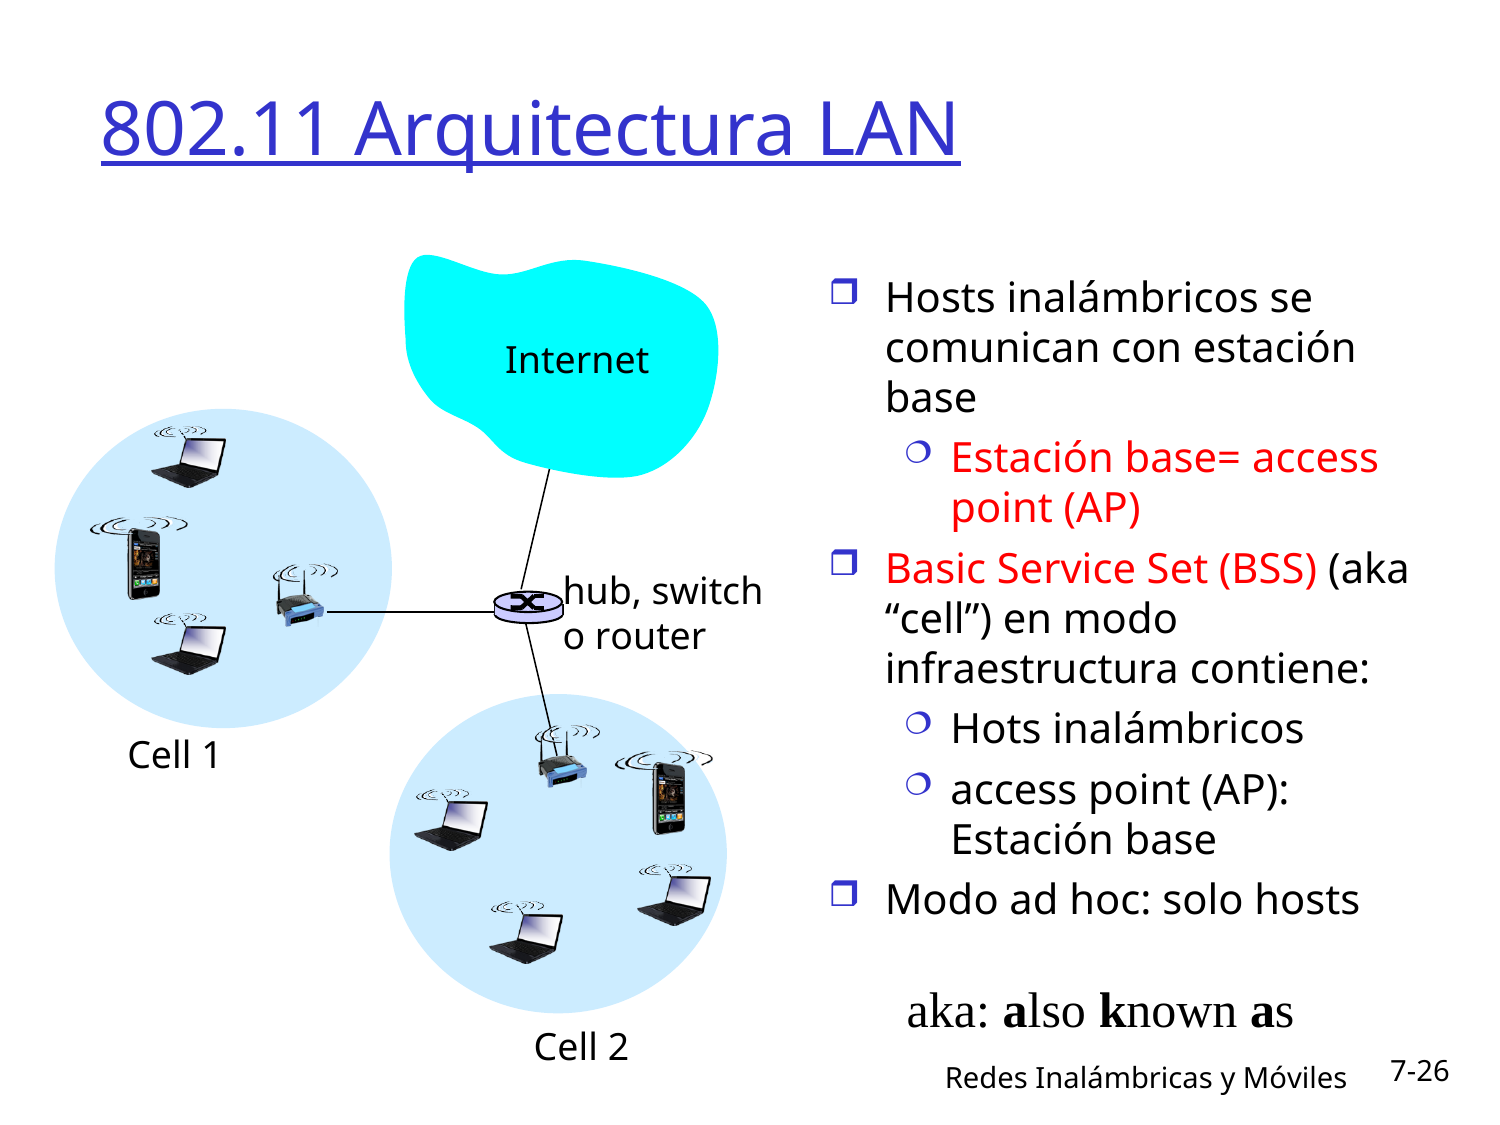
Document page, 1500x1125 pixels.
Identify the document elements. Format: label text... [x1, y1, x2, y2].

text_box Cell 1 [112, 723, 285, 784]
picture [151, 424, 226, 488]
picture [151, 611, 226, 676]
text_box aka: also known as [891, 969, 1310, 1045]
text_box [404, 254, 719, 478]
title 802.11 Arquitectura LAN [85, 32, 1361, 221]
text_box Cell 2 [519, 1015, 645, 1076]
text_box [389, 694, 727, 1014]
picture [489, 899, 563, 964]
text_box [494, 591, 547, 624]
text_box Internet [490, 328, 665, 389]
picture [637, 862, 711, 926]
picture [89, 515, 188, 601]
text_box [54, 408, 392, 723]
text_box Hosts inalámbricos se comunican con estación base Estación base= access point (AP) Basic Service Set (BSS) (aka “cell”) en modo infraestructura contiene: Hots inalámbricos access point (AP): Estación base Modo ad hoc: solo hosts [813, 263, 1459, 976]
picture [614, 749, 713, 835]
picture [272, 562, 338, 627]
picture [414, 787, 488, 851]
text_box hub, switch o router [547, 559, 779, 665]
picture [534, 723, 601, 788]
